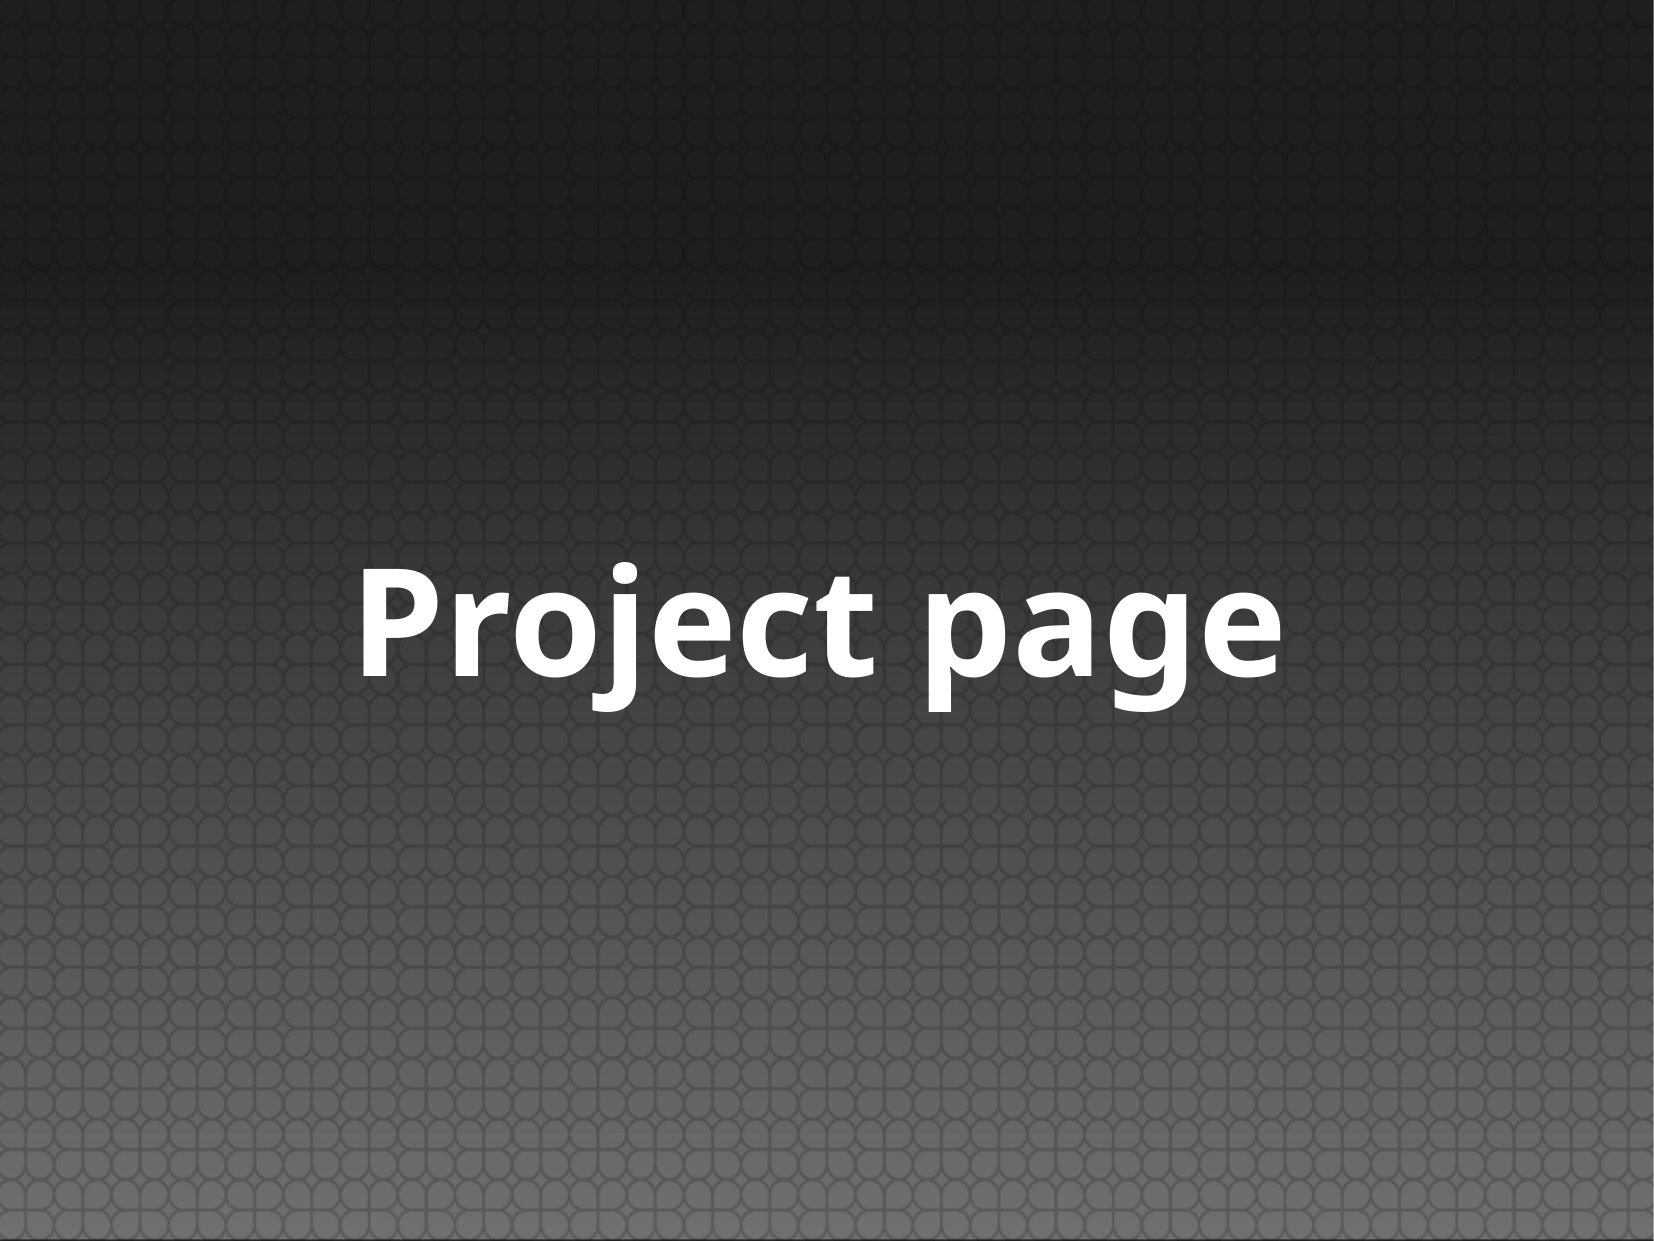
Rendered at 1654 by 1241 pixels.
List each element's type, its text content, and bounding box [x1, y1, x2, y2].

picture [0, 0, 1654, 1241]
title Project page [75, 531, 1564, 707]
